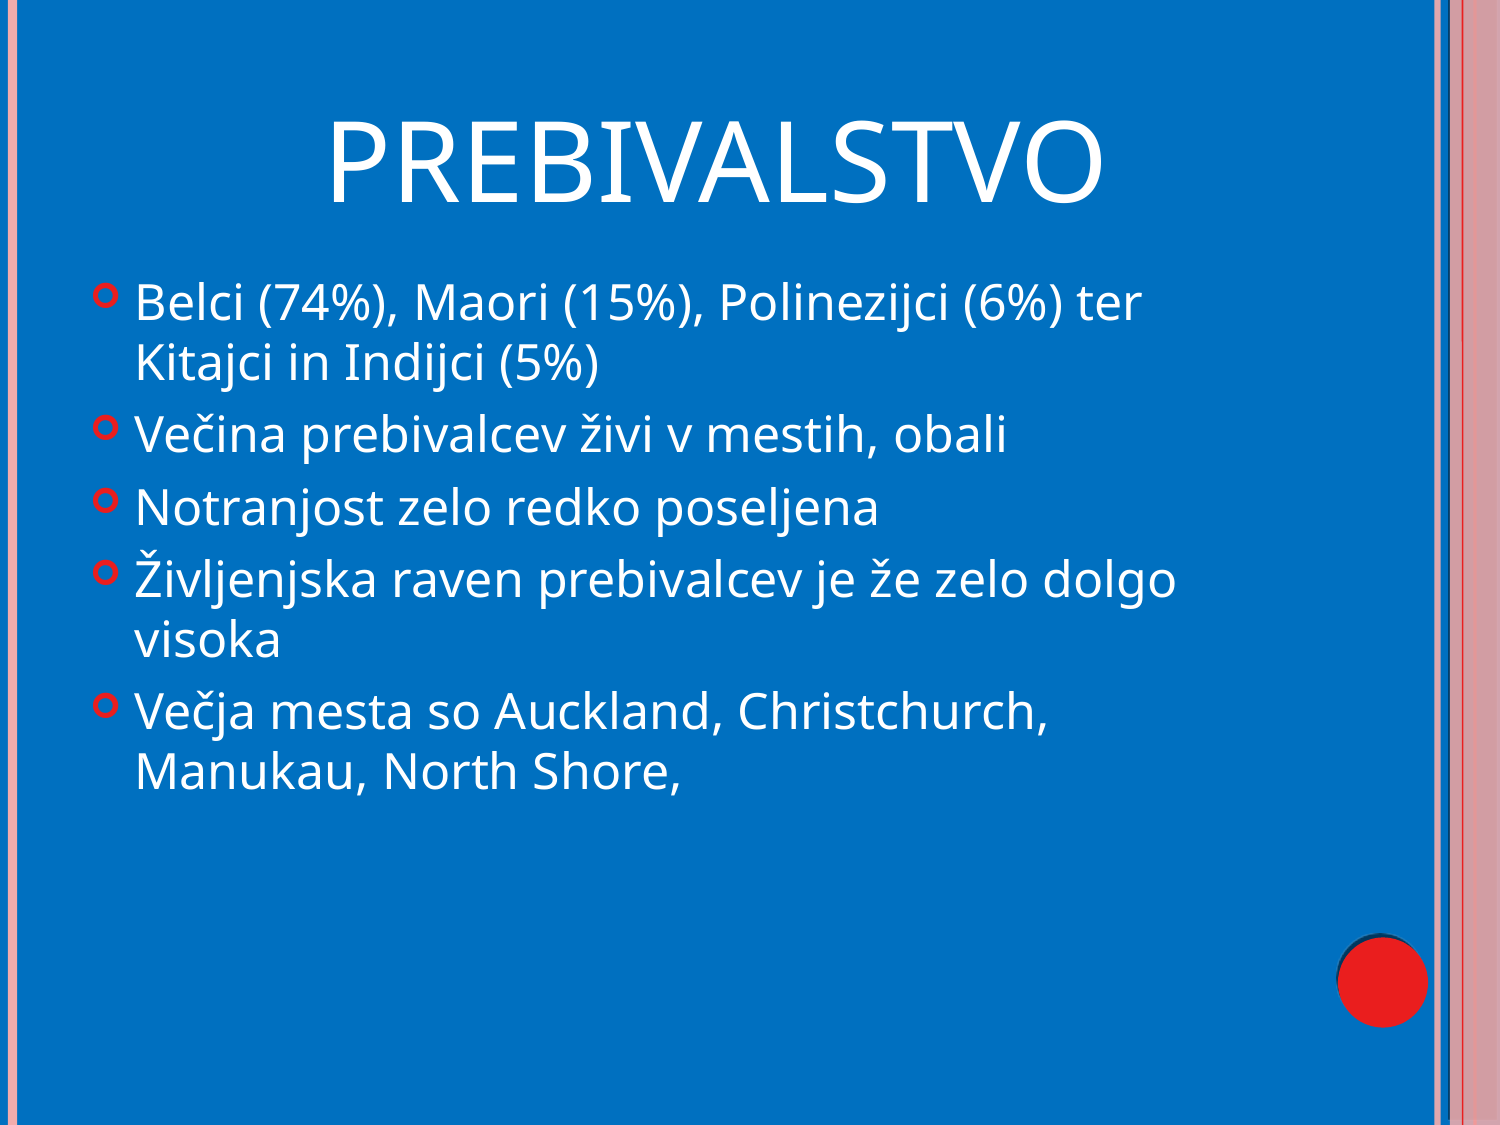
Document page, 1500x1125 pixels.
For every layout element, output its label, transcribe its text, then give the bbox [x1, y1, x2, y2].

title prebivalstvo [75, 45, 1300, 233]
list Belci (74%), Maori (15%), Polinezijci (6%) ter Kitajci in Indijci (5%) Večina prebivalcev živi v mestih, obali Notranjost zelo redko poseljena Življenjska raven prebivalcev je že zelo dolgo visoka Večja mesta so Auckland, Christchurch, Manukau, North Shore, [75, 262, 1300, 1062]
